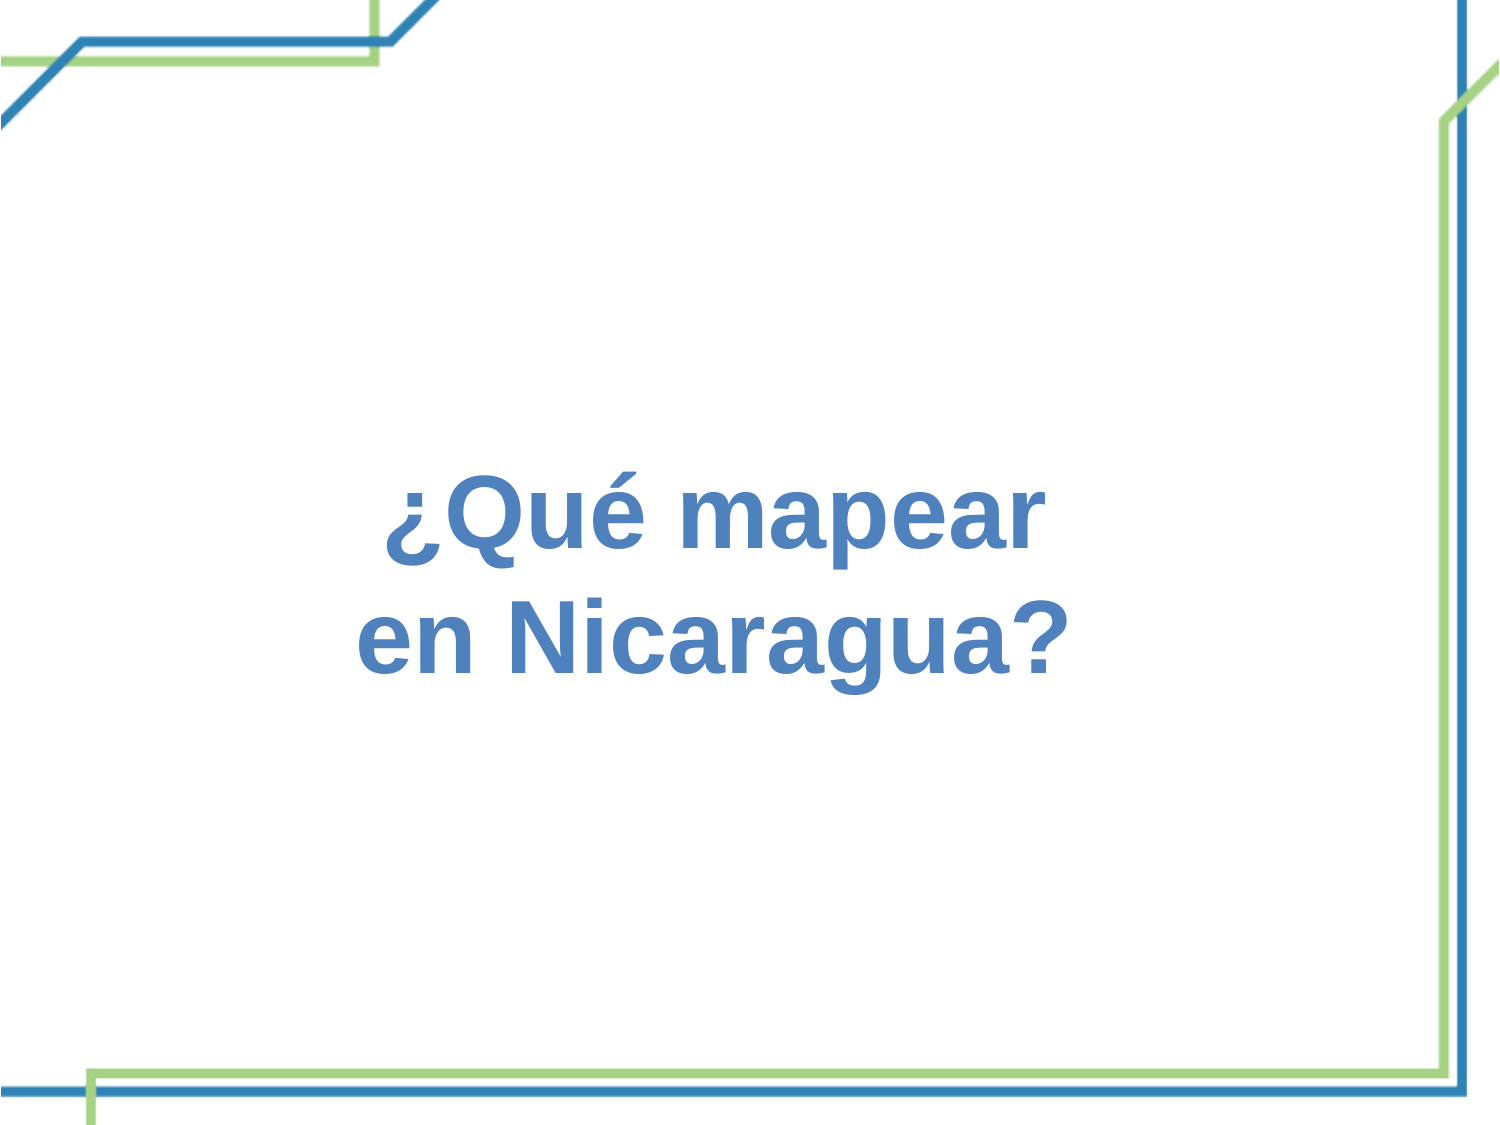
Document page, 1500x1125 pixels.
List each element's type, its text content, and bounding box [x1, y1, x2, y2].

text_box ¿Qué mapear en Nicaragua? [295, 436, 1134, 702]
picture [1, 0, 1499, 1125]
